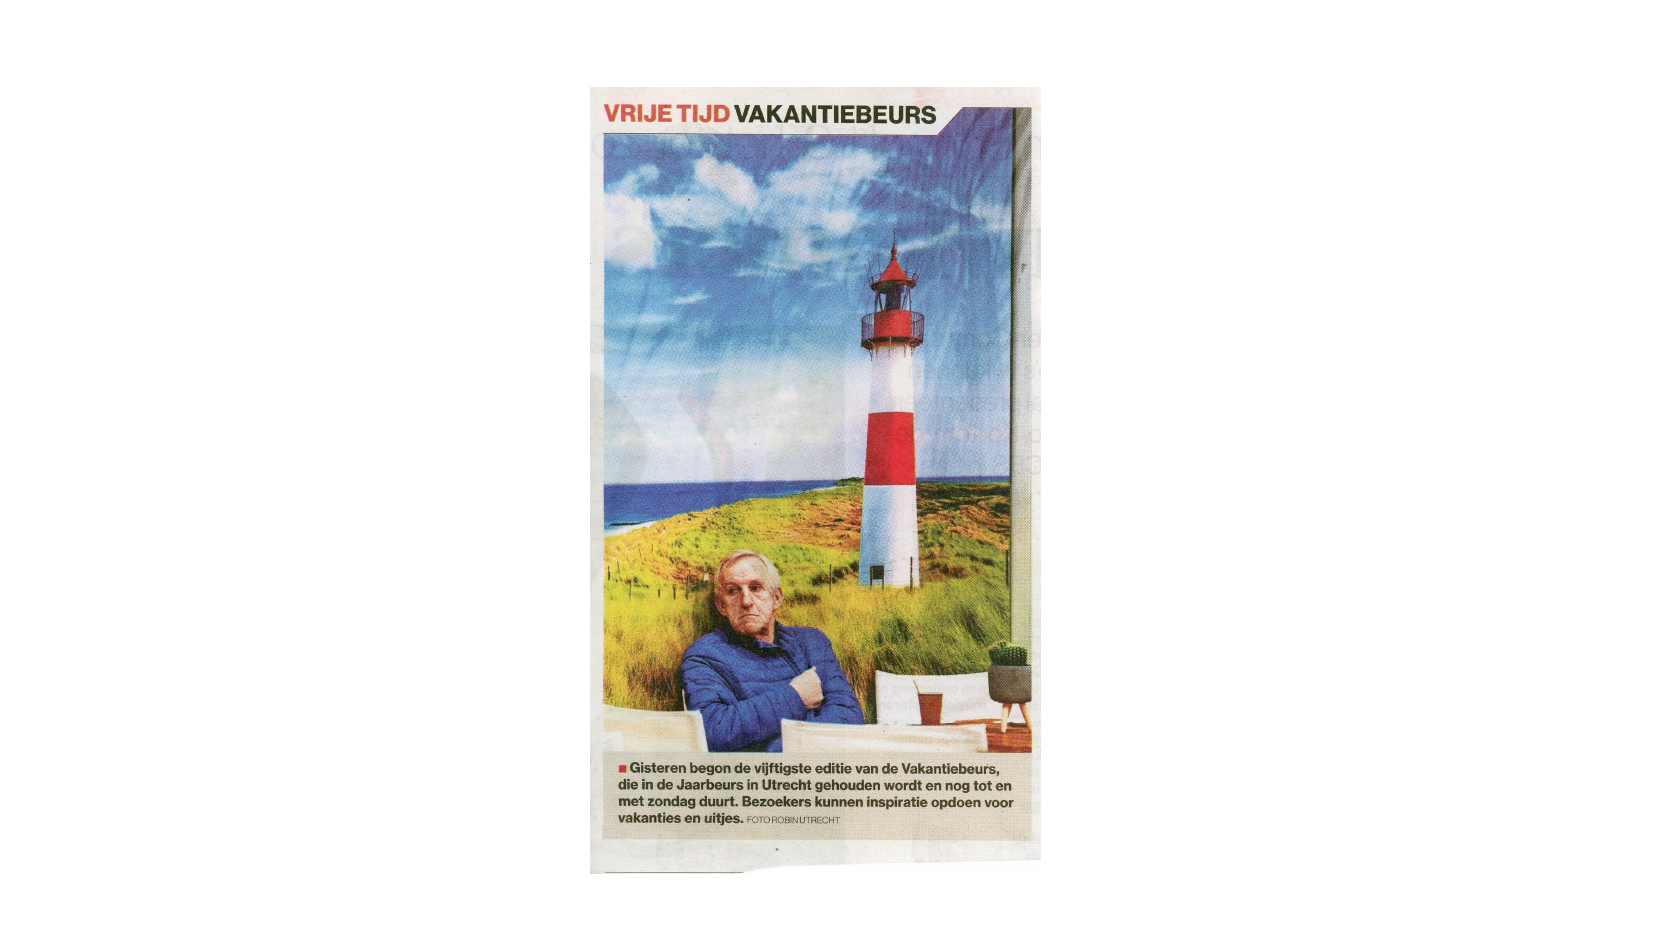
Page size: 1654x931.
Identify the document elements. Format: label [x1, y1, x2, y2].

picture [590, 87, 1041, 875]
